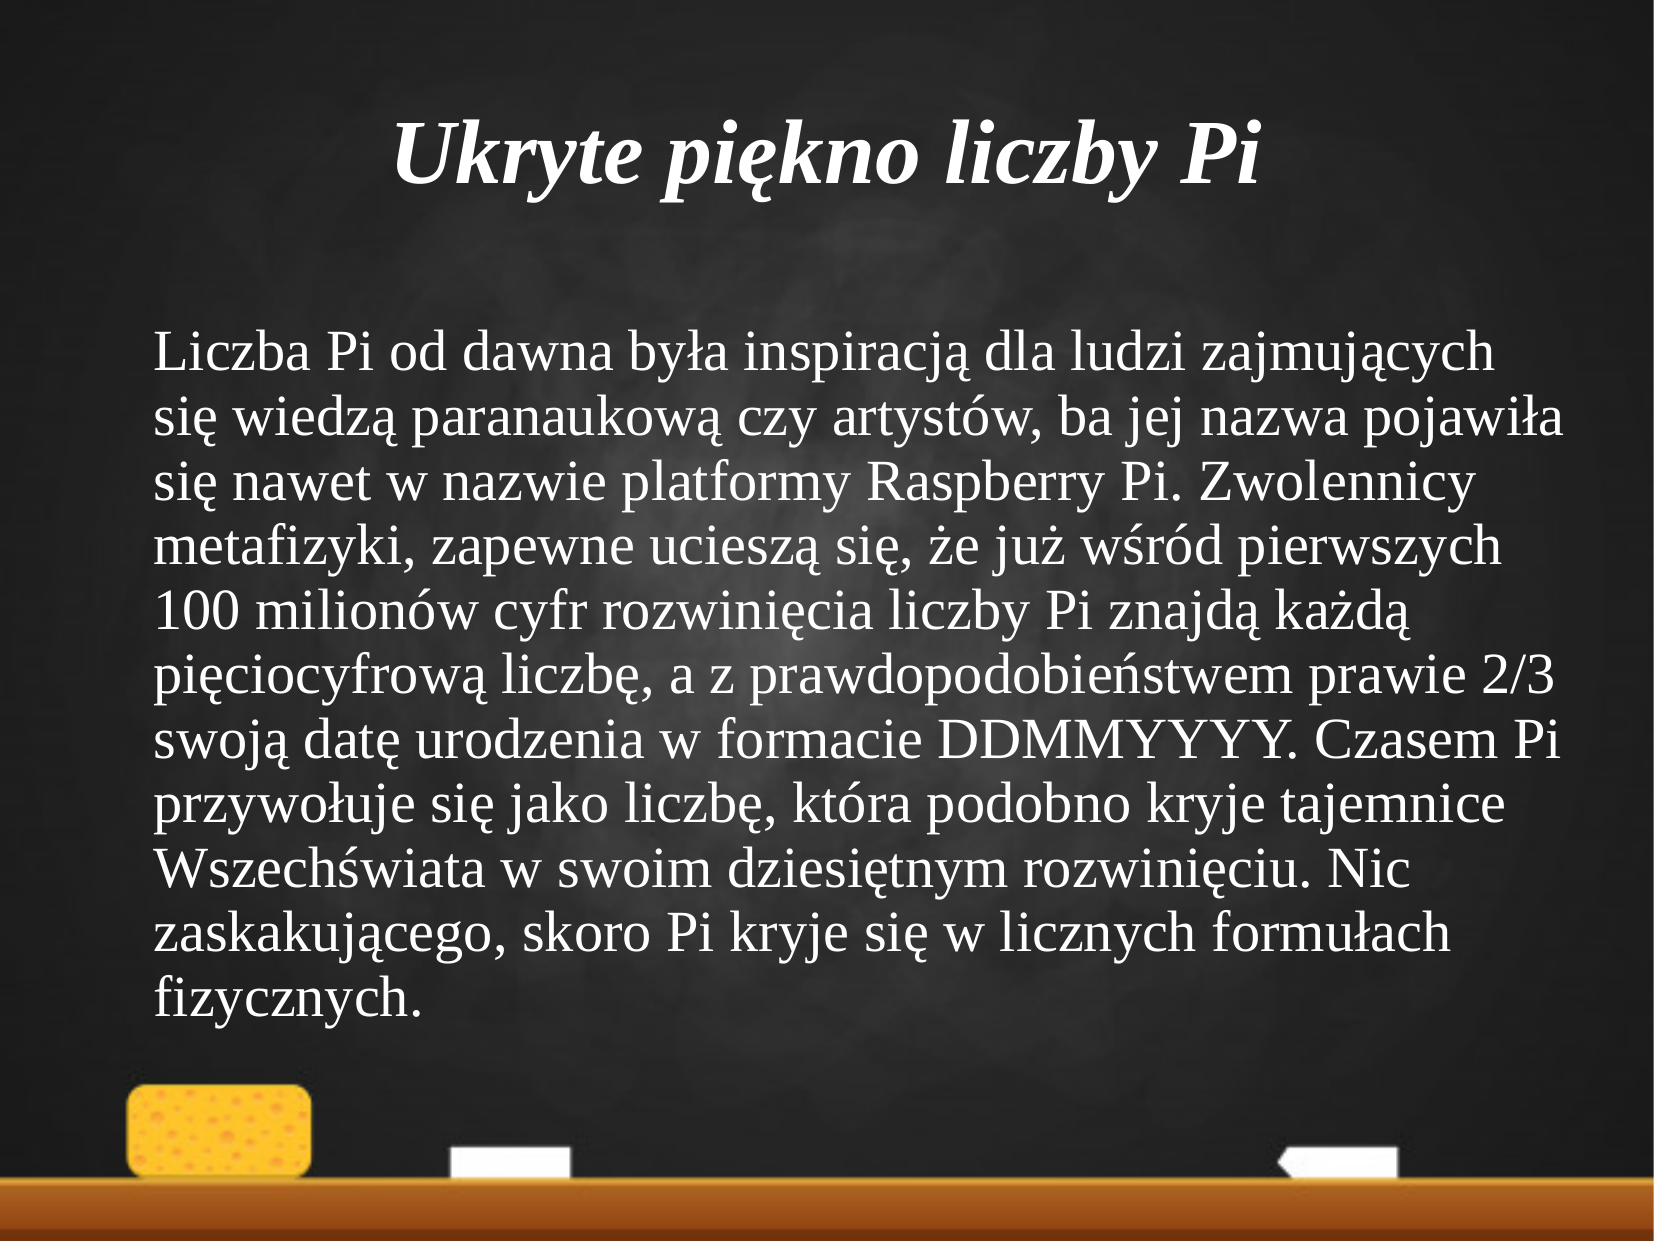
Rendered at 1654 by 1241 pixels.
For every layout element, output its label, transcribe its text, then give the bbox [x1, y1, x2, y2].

title Ukryte piękno liczby Pi [82, 49, 1571, 257]
list Liczba Pi od dawna była inspiracją dla ludzi zajmujących się wiedzą paranaukową czy artystów, ba jej nazwa pojawiła się nawet w nazwie platformy Raspberry Pi. Zwolennicy metafizyki, zapewne ucieszą się, że już wśród pierwszych 100 milionów cyfr rozwinięcia liczby Pi znajdą każdą pięciocyfrową liczbę, a z prawdopodobieństwem prawie 2/3 swoją datę urodzenia w formacie DDMMYYYY. Czasem Pi przywołuje się jako liczbę, która podobno kryje tajemnice Wszechświata w swoim dziesiętnym rozwinięciu. Nic zaskakującego, skoro Pi kryje się w licznych formułach fizycznych. [82, 318, 1571, 1138]
picture [0, 0, 1654, 1241]
